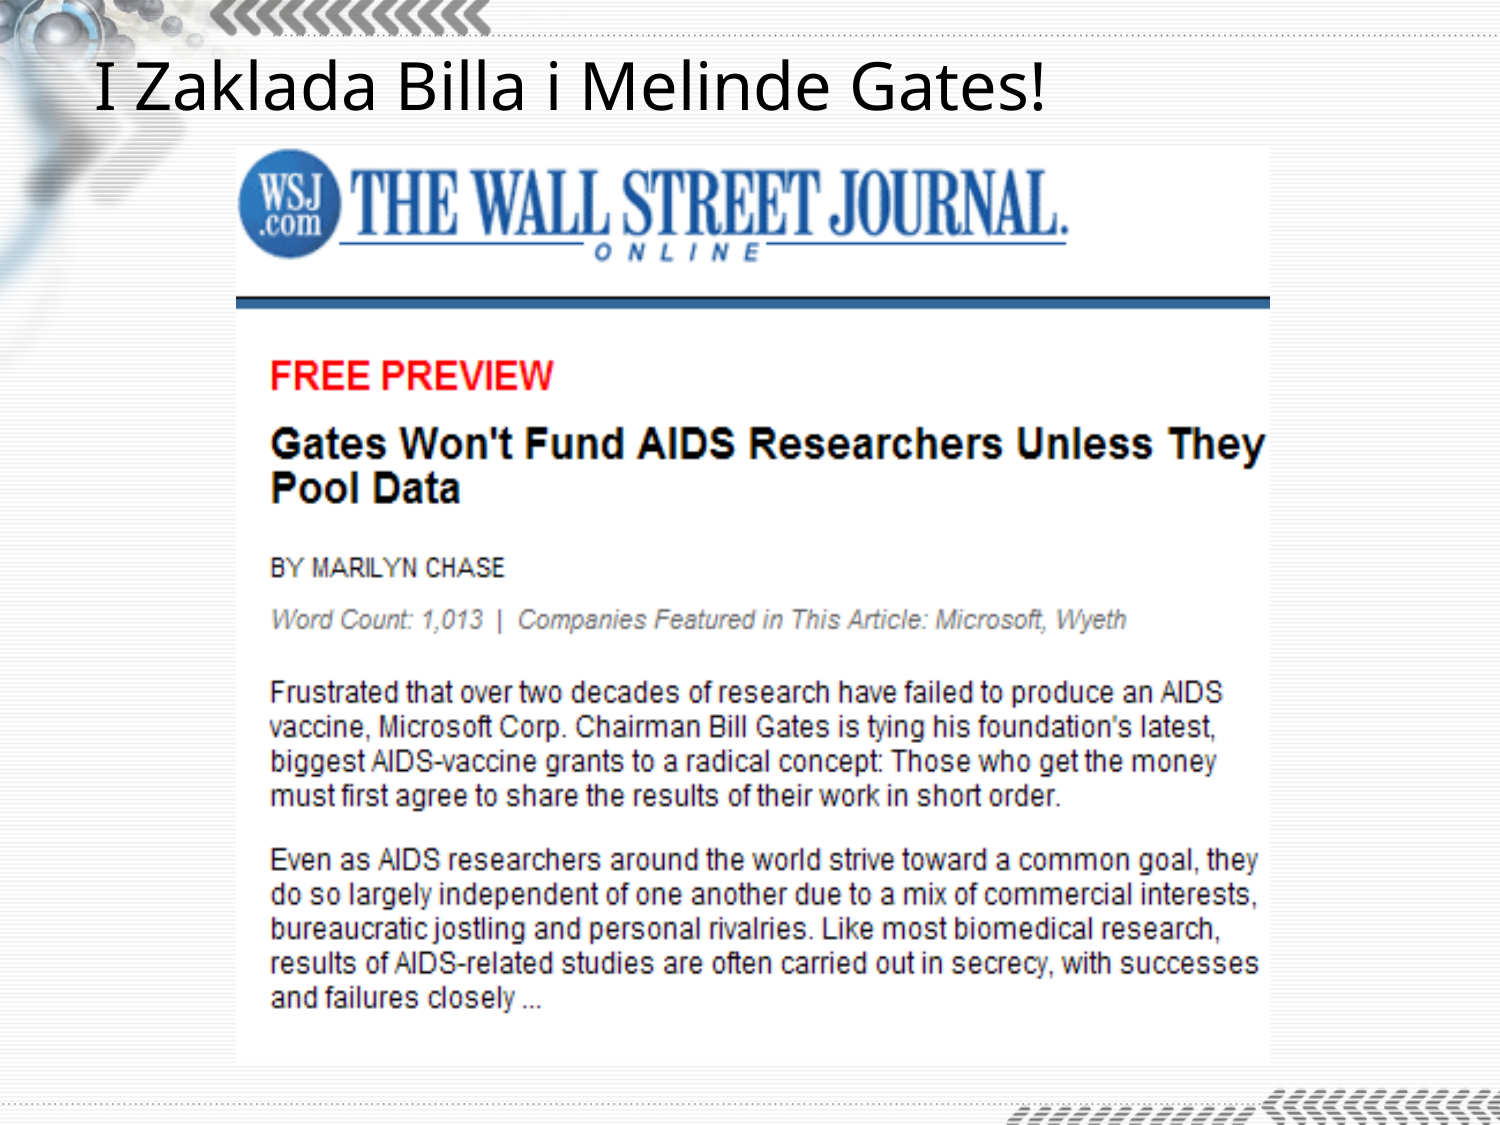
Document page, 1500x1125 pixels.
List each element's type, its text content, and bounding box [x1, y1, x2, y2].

picture [0, 0, 1500, 1125]
title I Zaklada Billa i Melinde Gates! [94, 0, 1407, 173]
